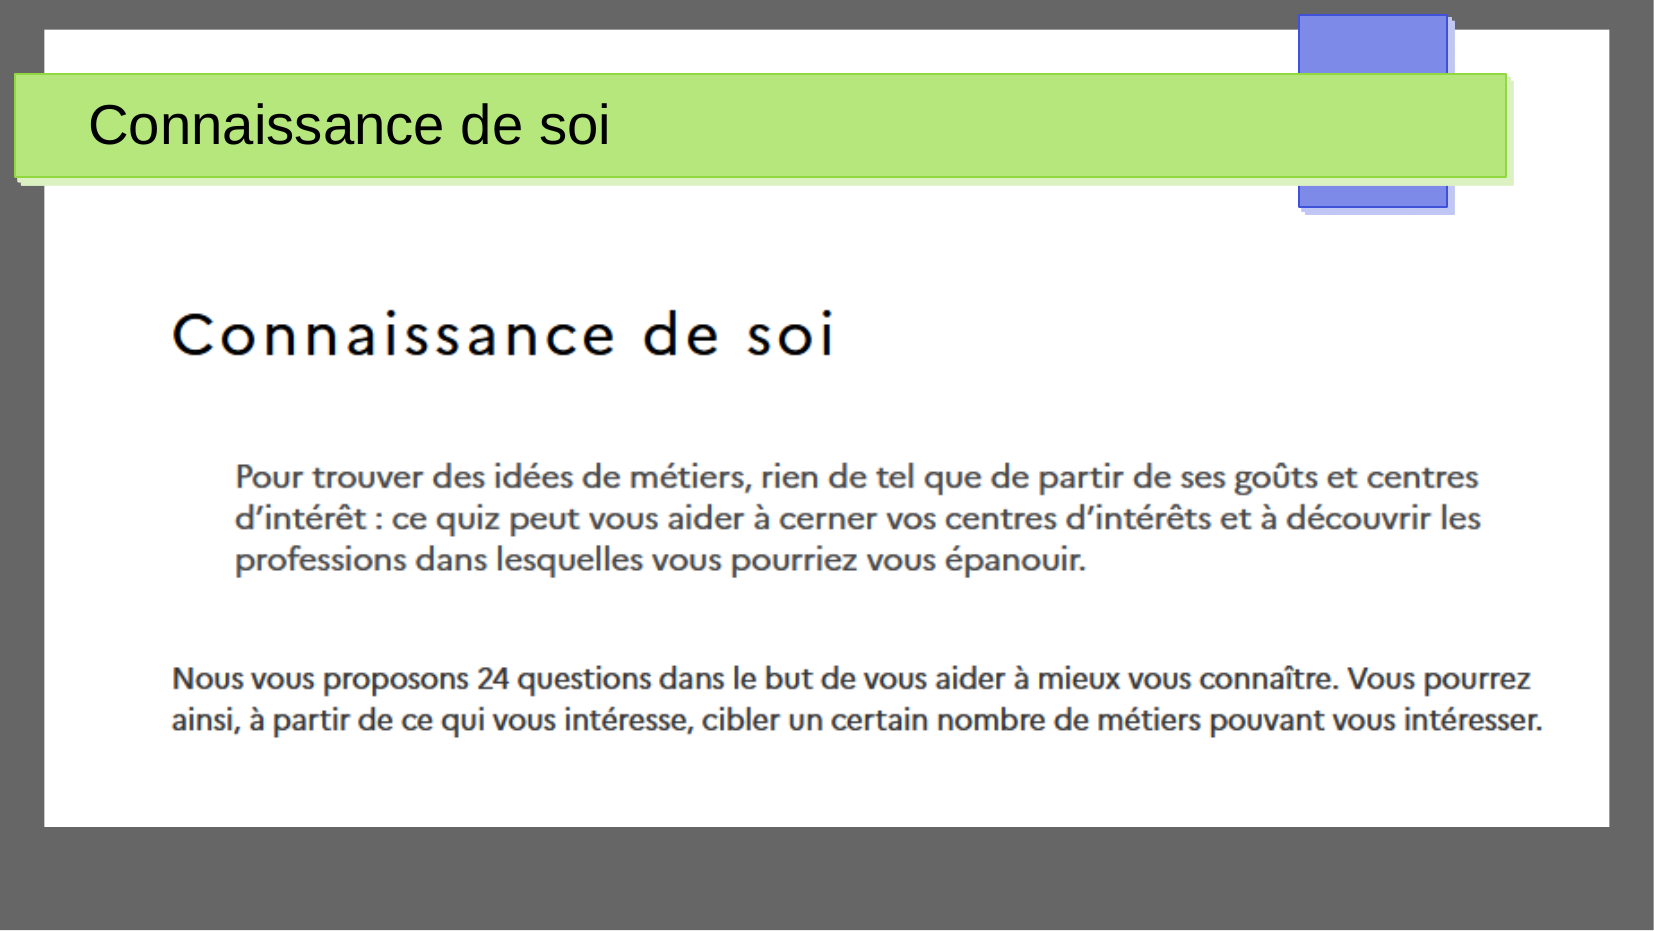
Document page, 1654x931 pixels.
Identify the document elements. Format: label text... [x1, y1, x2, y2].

picture [88, 271, 1565, 763]
title Connaissance de soi [88, 73, 1506, 178]
